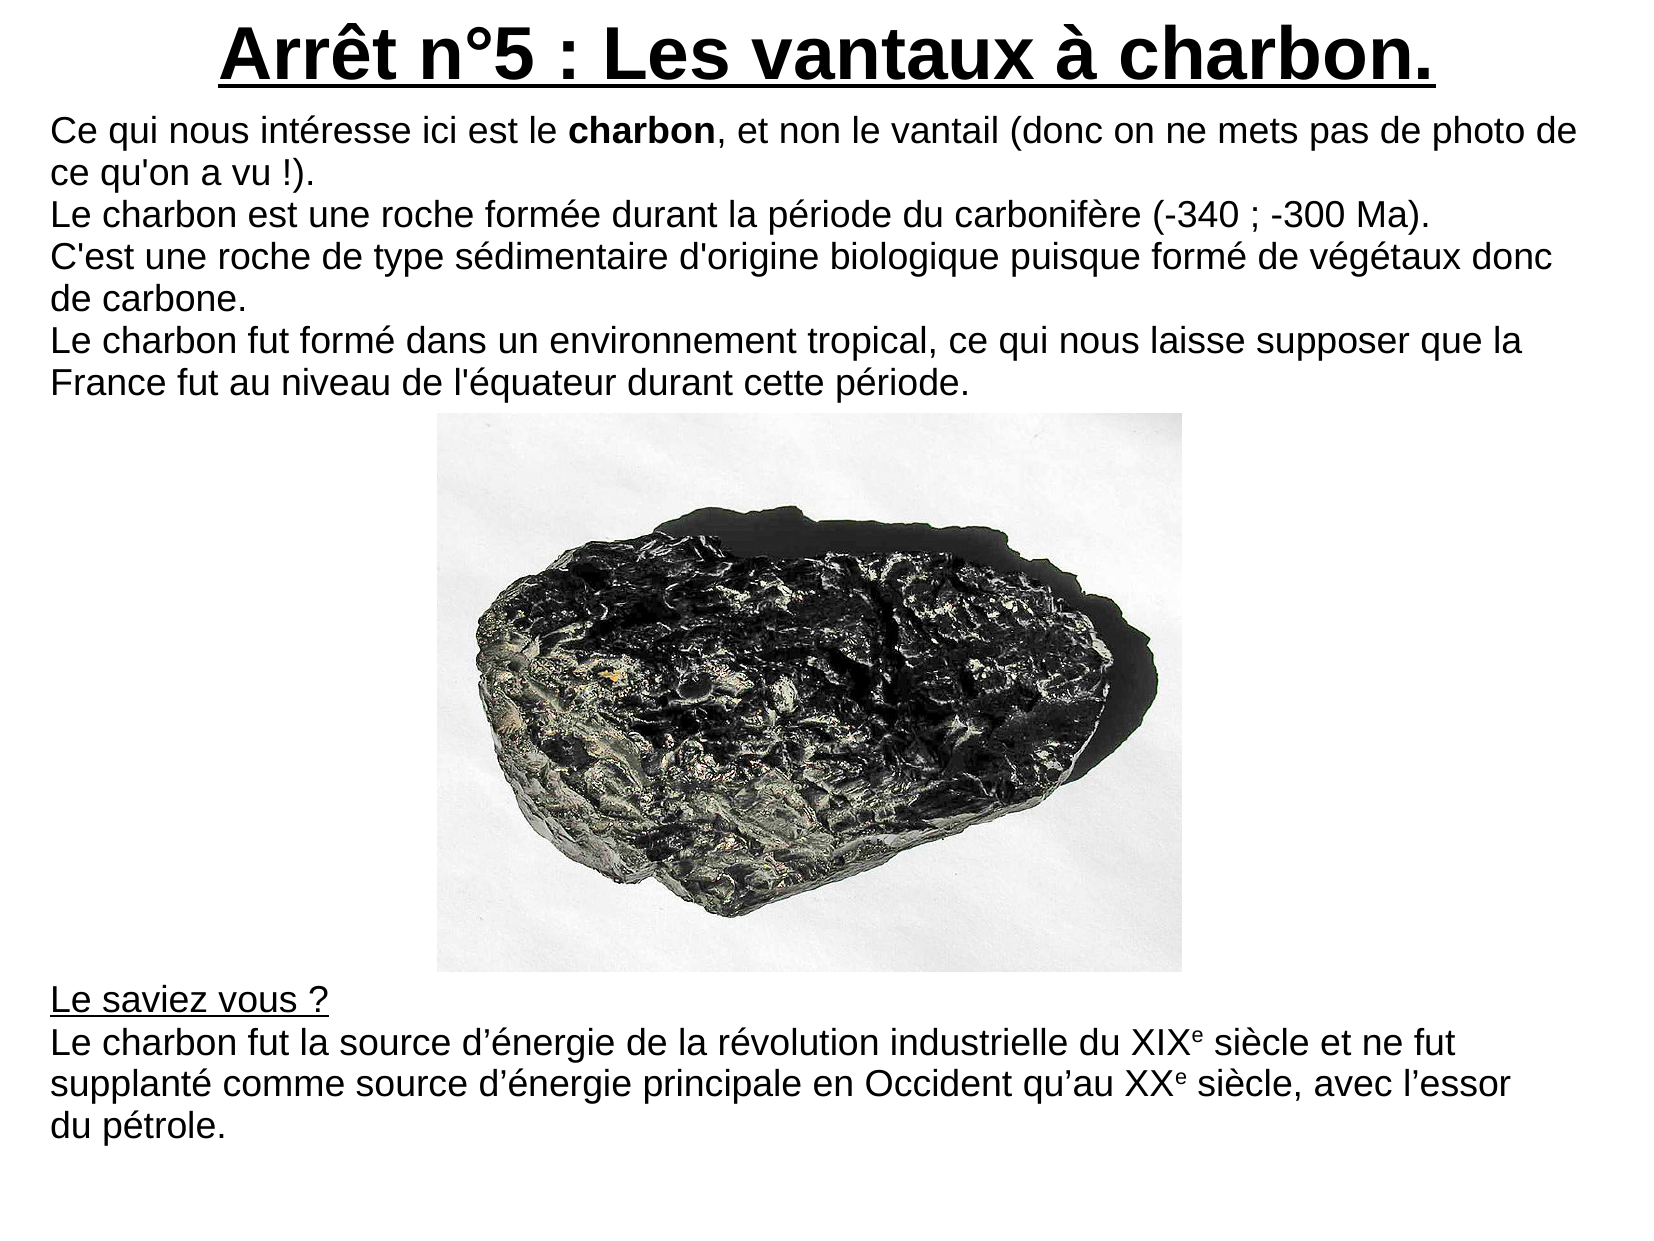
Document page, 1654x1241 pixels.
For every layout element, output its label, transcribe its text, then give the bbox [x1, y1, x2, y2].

text_box Ce qui nous intéresse ici est le charbon, et non le vantail (donc on ne mets pas de photo de ce qu'on a vu !). Le charbon est une roche formée durant la période du carbonifère (-340 ; -300 Ma). C'est une roche de type sédimentaire d'origine biologique puisque formé de végétaux donc de carbone. Le charbon fut formé dans un environnement tropical, ce qui nous laisse supposer que la France fut au niveau de l'équateur durant cette période. [35, 102, 1595, 969]
picture [437, 413, 1182, 971]
title Arrêt n°5 : Les vantaux à charbon. [82, 11, 1571, 96]
text_box Le saviez vous ? Le charbon fut la source d’énergie de la révolution industrielle du XIXe siècle et ne fut supplanté comme source d’énergie principale en Occident qu’au XXe siècle, avec l’essor du pétrole. [35, 971, 1571, 1158]
